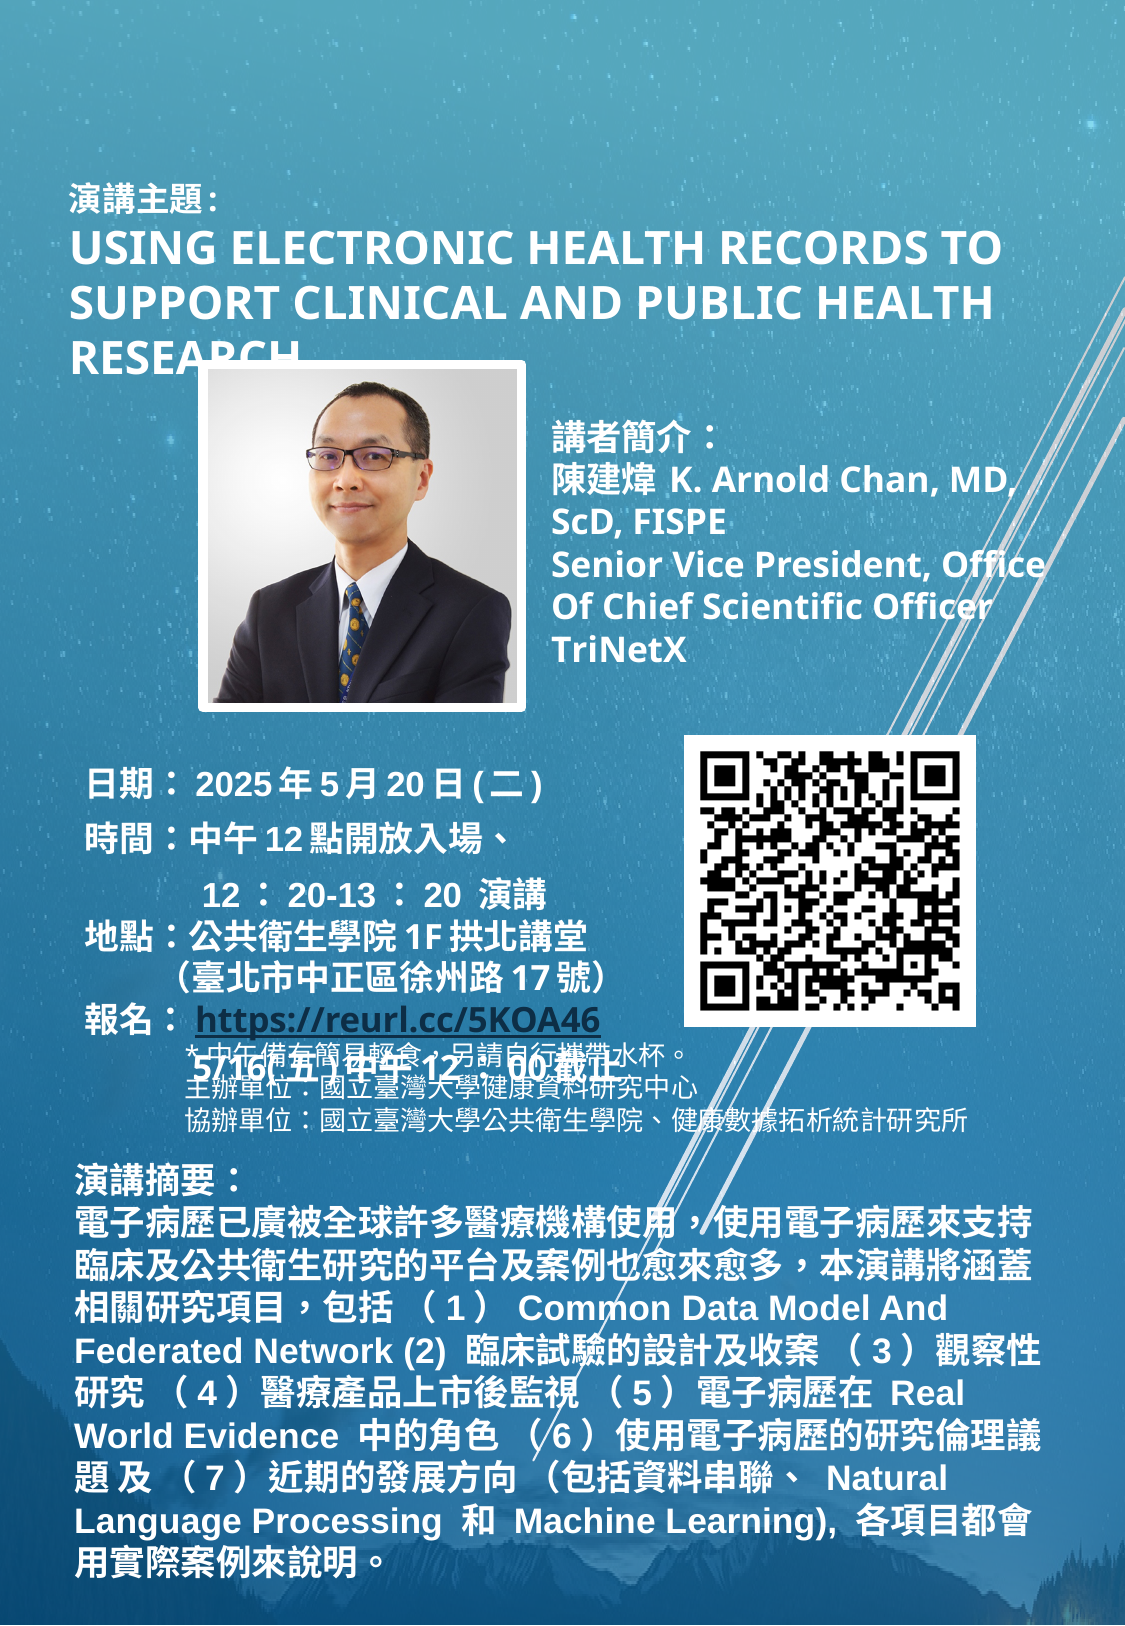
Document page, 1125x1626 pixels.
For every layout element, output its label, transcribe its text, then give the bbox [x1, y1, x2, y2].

text_box 講者簡介： 陳建煒 K. Arnold Chan, MD, ScD, FISPE Senior Vice President, Office Of Chief Scientific Officer TriNetX [536, 366, 1072, 764]
picture [0, 0, 1125, 1625]
text_box *中午備有簡易輕食，另請自行攜帶水杯。 主辦單位：國立臺灣大學健康資料研究中心 協辦單位：國立臺灣大學公共衛生學院、健康數據拓析統計研究所 [169, 1030, 1125, 1211]
text_box 演講摘要： 電子病歷已廣被全球許多醫療機構使用，使用電子病歷來支持臨床及公共衛生研究的平台及案例也愈來愈多，本演講將涵蓋相關研究項目，包括 （1）Common Data Model And Federated Network (2) 臨床試驗的設計及收案 （3）觀察性研究 （4）醫療產品上市後監視 （5）電子病歷在 Real World Evidence 中的角色 （6）使用電子病歷的研究倫理議題 及 （7）近期的發展方向 （包括資料串聯、 Natural Language Processing 和 Machine Learning), 各項目都會用實際案例來說明。 [59, 1150, 1066, 1591]
subtitle 日期：2025年5月20日(二) 時間：中午12點開放入場、 12：20-13：20 演講 地點：公共衛生學院1F拱北講堂 （臺北市中正區徐州路17號） 報名：https://reurl.cc/5KOA46 5/16(五)中午12：00截止 [69, 753, 655, 1150]
picture [207, 368, 517, 703]
title 演講主題: Using Electronic Health Records to Support Clinical and Public health Research [53, 168, 1103, 502]
